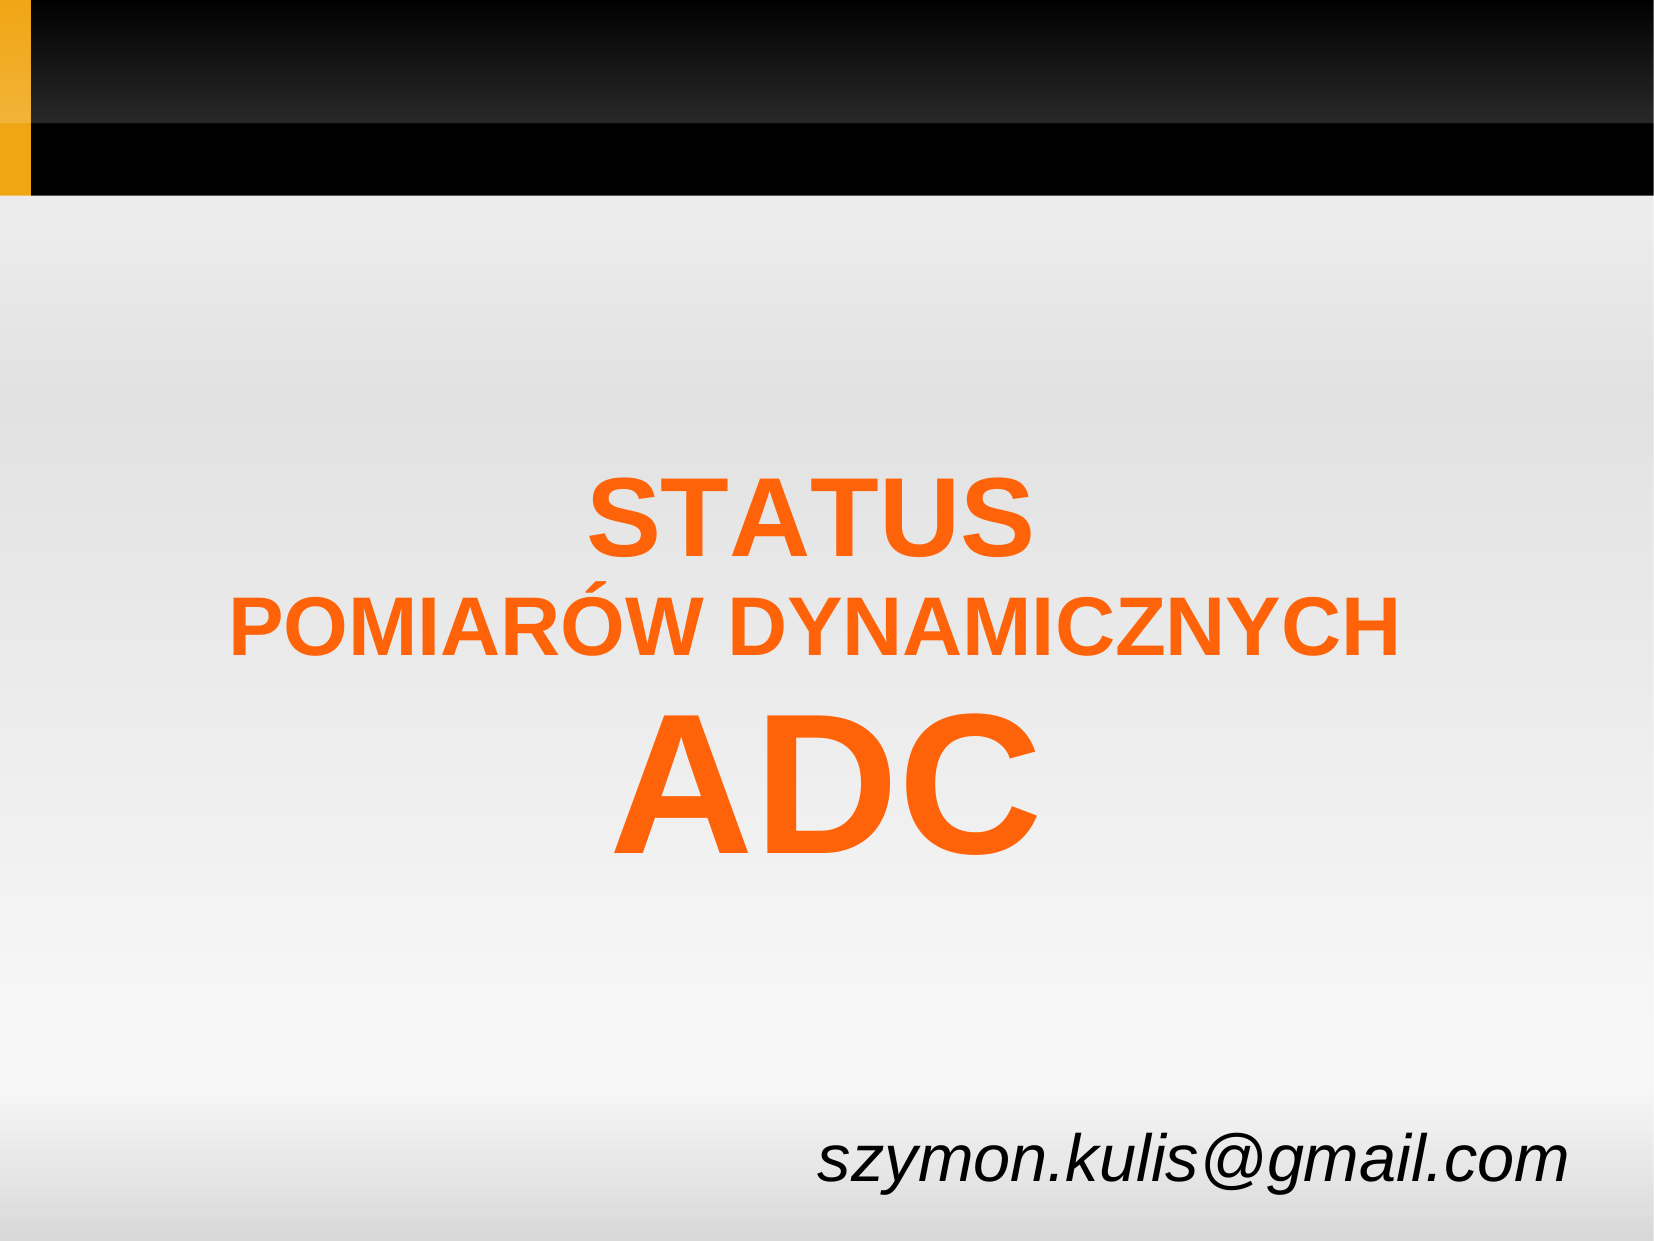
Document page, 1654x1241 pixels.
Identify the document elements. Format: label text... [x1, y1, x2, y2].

subtitle STATUS POMIARÓW DYNAMICZNYCH ADC szymon.kulis@gmail.com [82, 182, 1571, 1217]
picture [0, 0, 1654, 1241]
